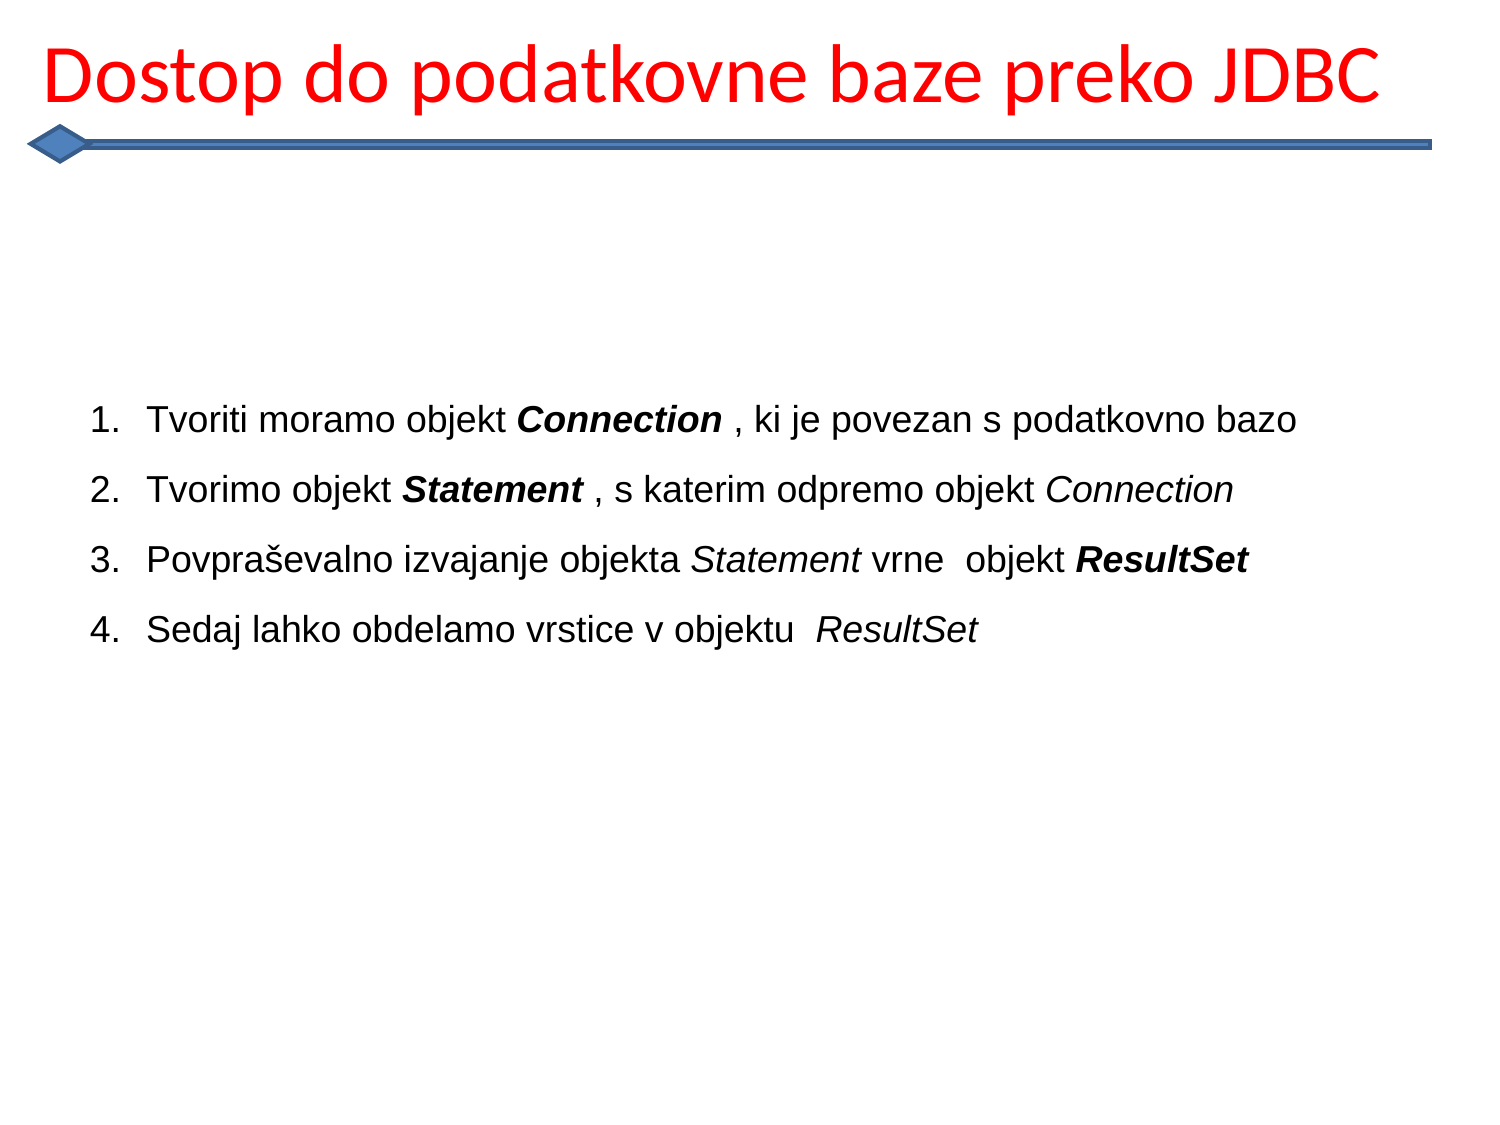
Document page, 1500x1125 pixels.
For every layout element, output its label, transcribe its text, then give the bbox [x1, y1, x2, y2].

text_box Tvoriti moramo objekt Connection , ki je povezan s podatkovno bazo Tvorimo objekt Statement , s katerim odpremo objekt Connection Povpraševalno izvajanje objekta Statement vrne objekt ResultSet Sedaj lahko obdelamo vrstice v objektu ResultSet [75, 387, 1351, 728]
title Dostop do podatkovne baze preko JDBC [0, 0, 1426, 177]
